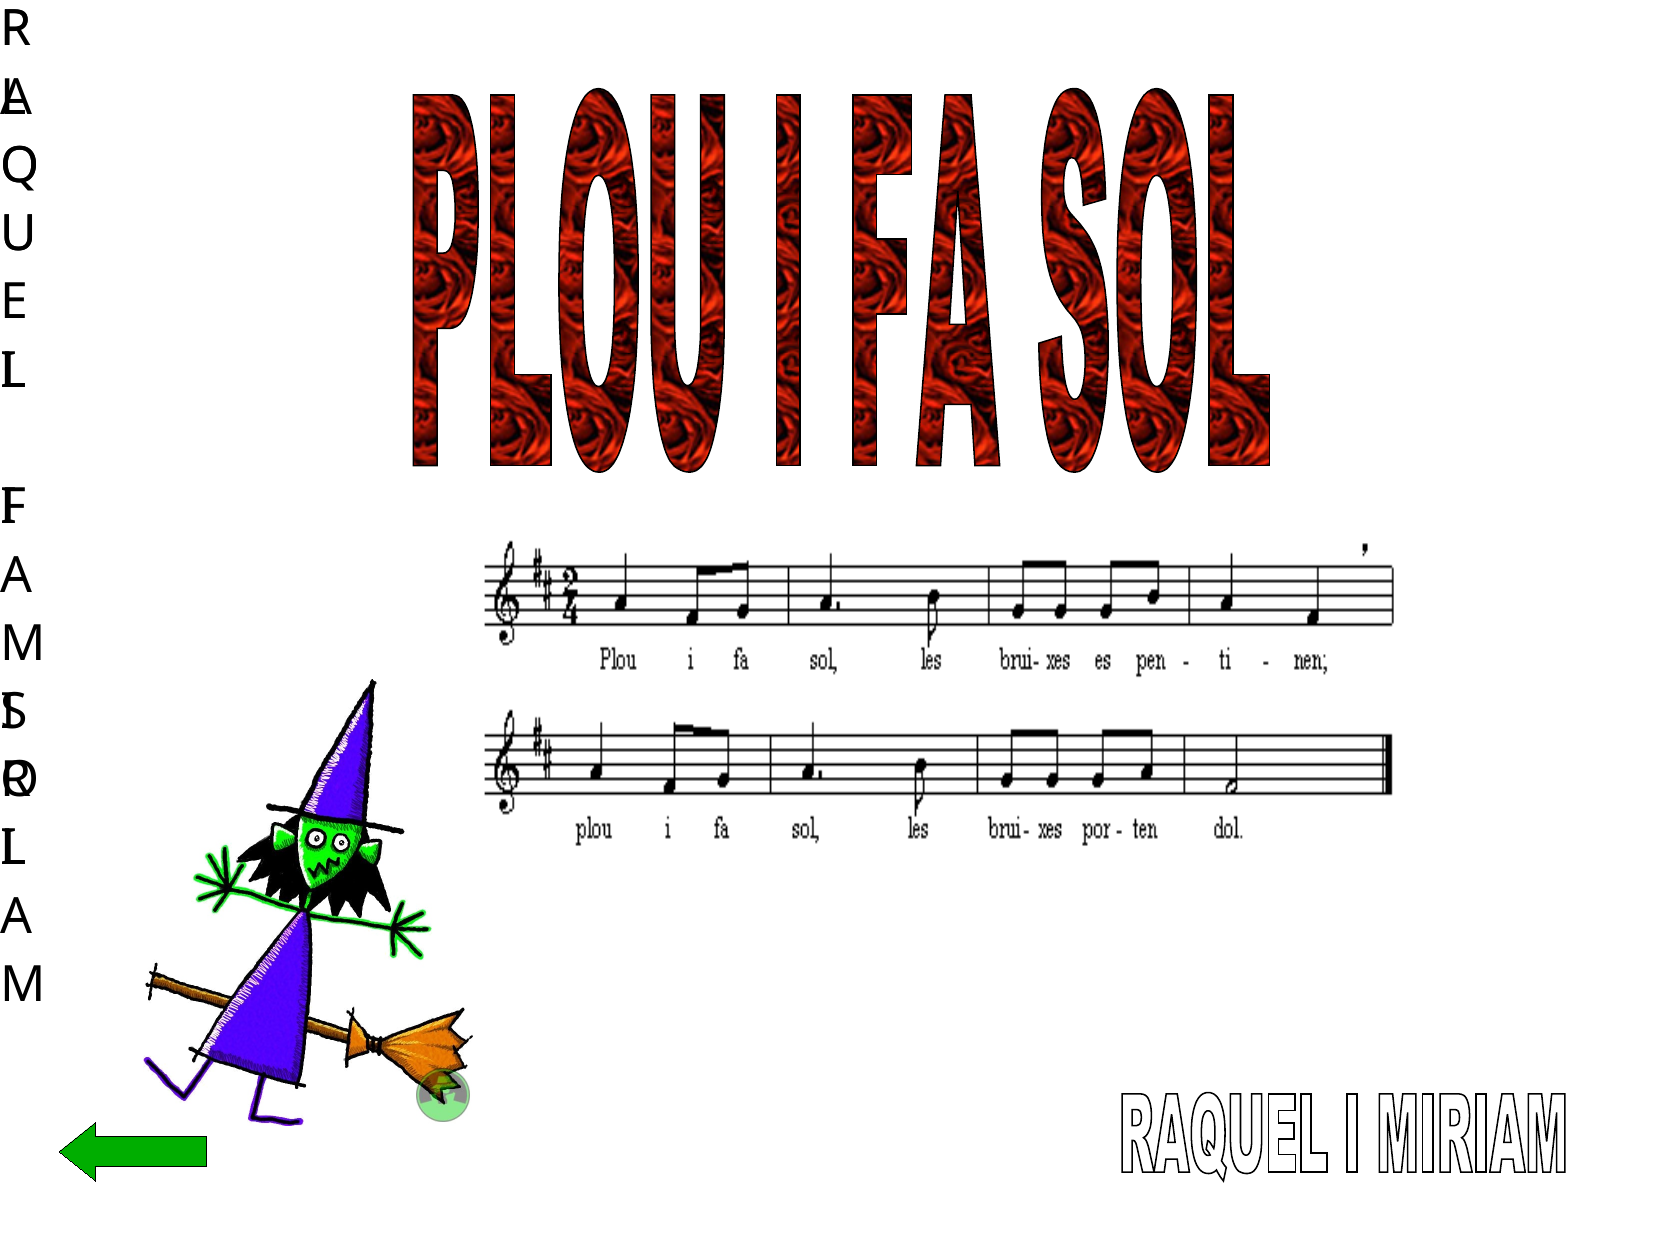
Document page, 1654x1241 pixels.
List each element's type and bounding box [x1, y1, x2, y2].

text_box [1423, 1094, 1433, 1172]
text_box [1038, 88, 1109, 473]
text_box [490, 94, 552, 466]
text_box [1476, 1094, 1486, 1172]
text_box [1440, 1093, 1473, 1173]
text_box [1379, 1093, 1416, 1173]
text_box [1528, 1093, 1565, 1173]
text_box [1117, 88, 1197, 473]
text_box [651, 94, 725, 473]
text_box [1347, 1094, 1357, 1172]
text_box [1301, 1093, 1327, 1173]
text_box [852, 94, 912, 466]
text_box [1191, 1092, 1227, 1181]
text_box [916, 94, 1000, 466]
text_box [413, 94, 479, 466]
text_box [59, 1122, 207, 1182]
text_box [1230, 1093, 1262, 1174]
text_box [1489, 1093, 1526, 1173]
text_box [1122, 1093, 1190, 1173]
text_box [558, 88, 639, 473]
picture [143, 501, 1477, 1126]
text_box [1209, 94, 1270, 466]
text_box [777, 95, 800, 466]
text_box [1268, 1093, 1296, 1173]
